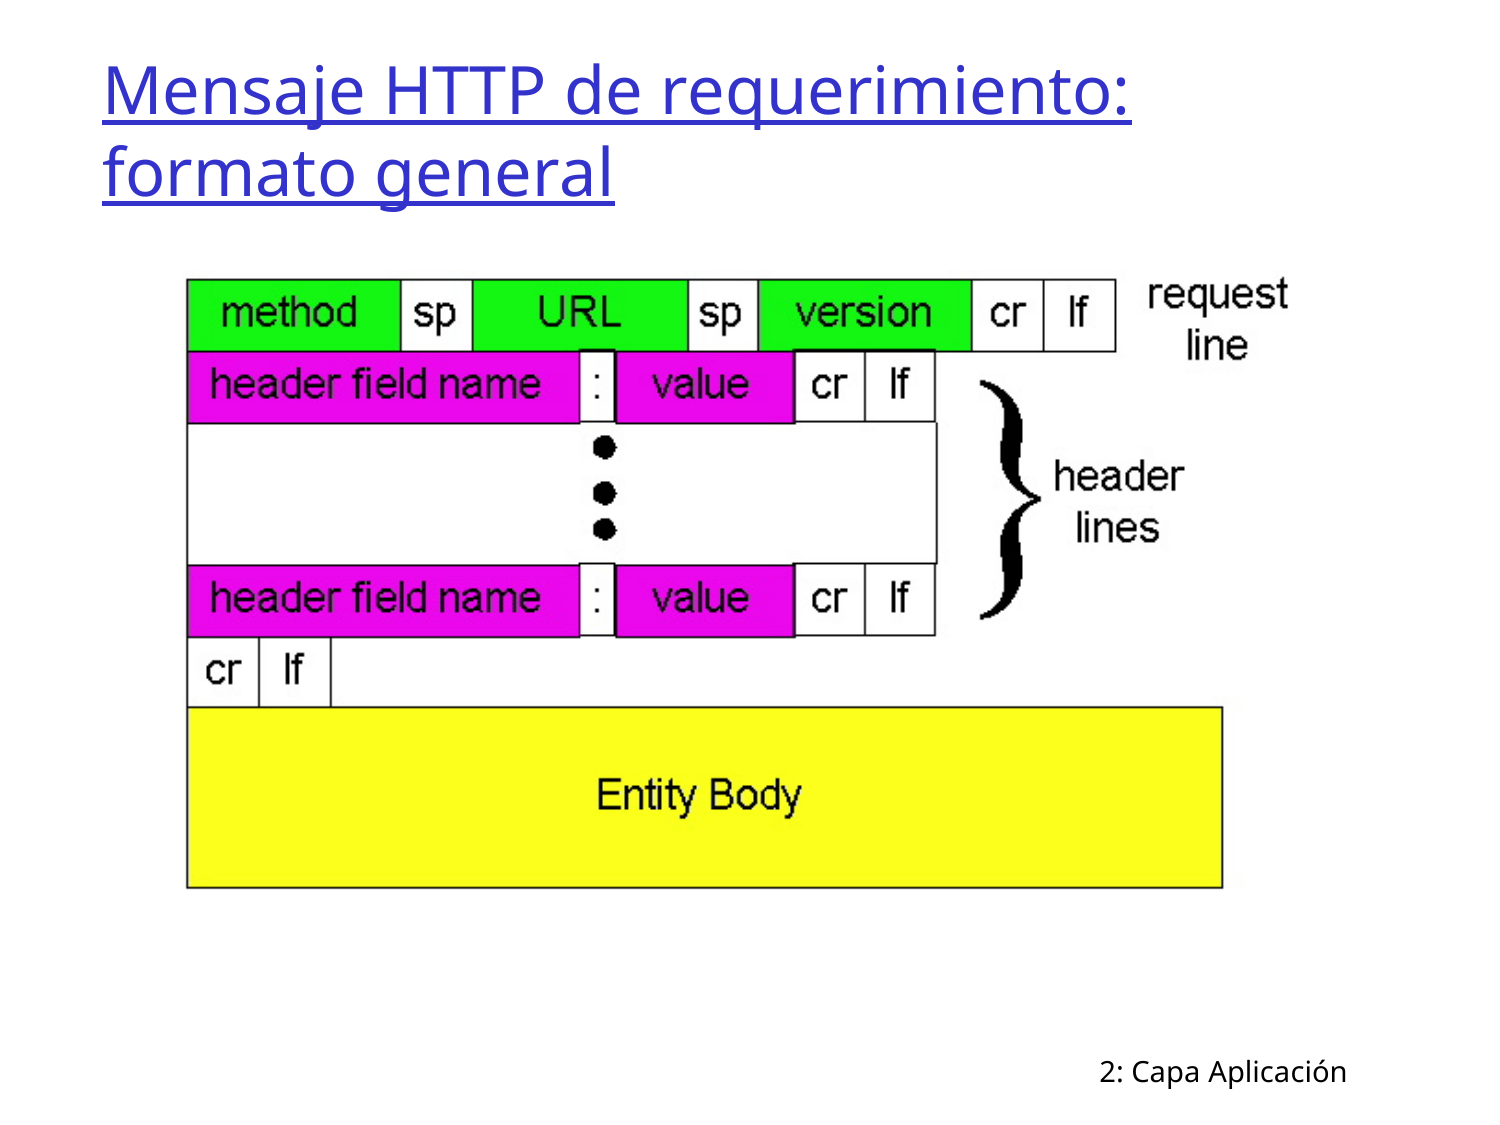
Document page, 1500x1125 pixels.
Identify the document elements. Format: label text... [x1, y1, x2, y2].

title Mensaje HTTP de requerimiento: formato general [87, 37, 1363, 225]
picture [183, 270, 1417, 891]
